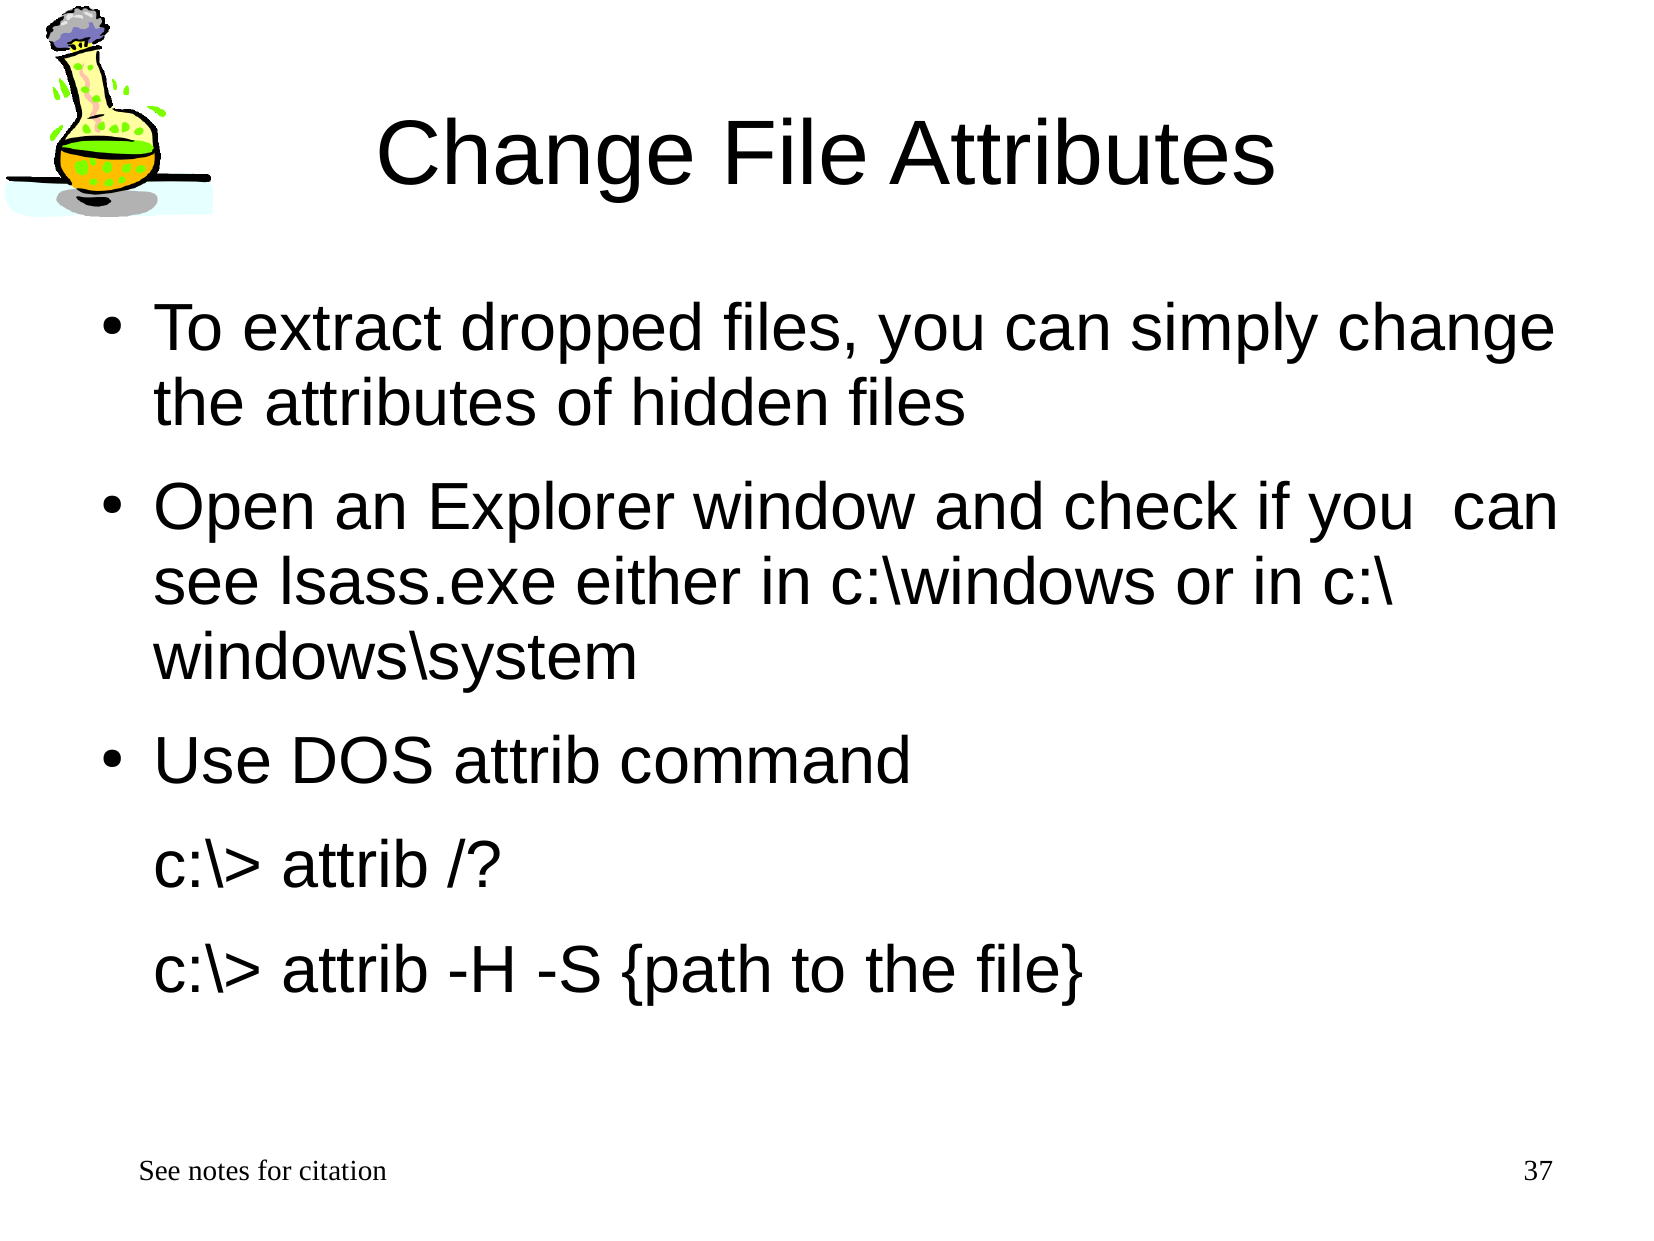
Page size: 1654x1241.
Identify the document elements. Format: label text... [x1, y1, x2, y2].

title Change File Attributes [82, 49, 1571, 257]
picture [5, 6, 213, 217]
list To extract dropped files, you can simply change the attributes of hidden files Open an Explorer window and check if you can see lsass.exe either in c:\windows or in c:\windows\system Use DOS attrib command c:\> attrib /? c:\> attrib -H -S {path to the file} [82, 290, 1576, 1010]
